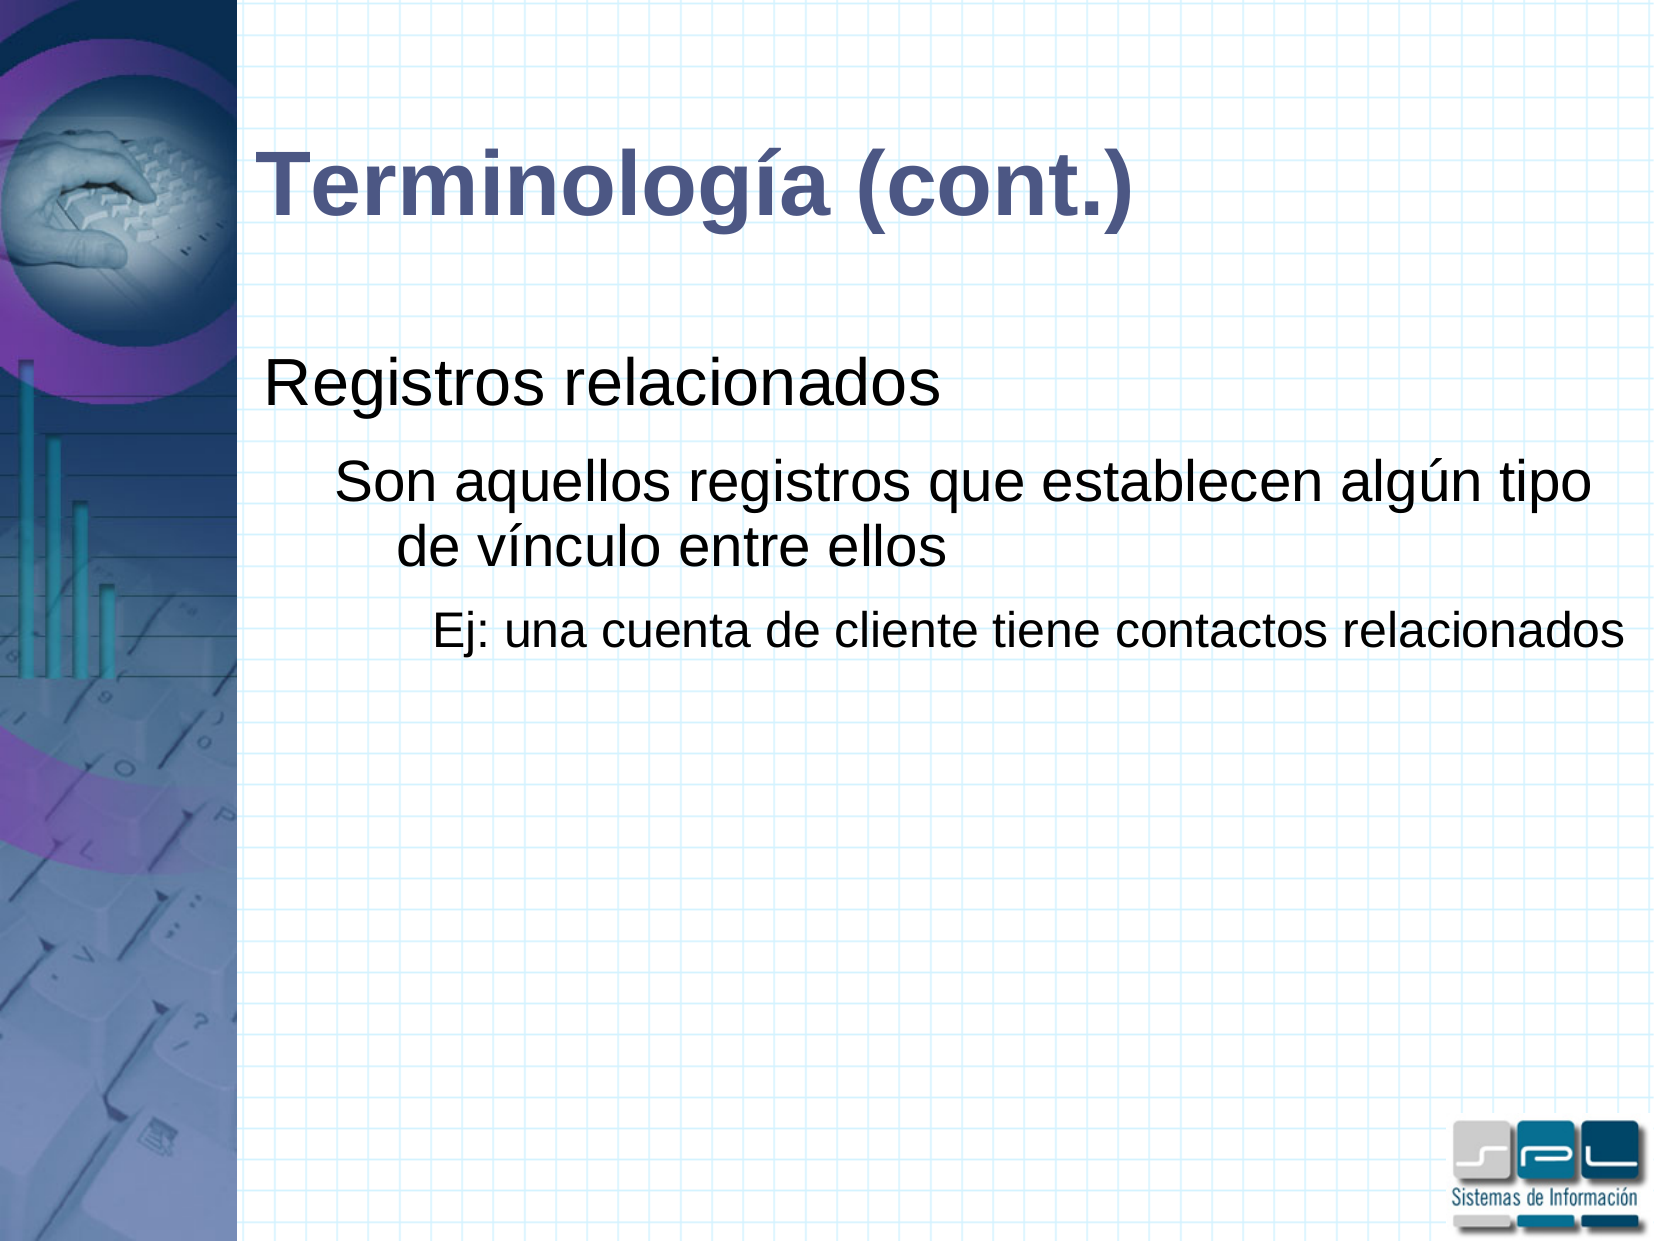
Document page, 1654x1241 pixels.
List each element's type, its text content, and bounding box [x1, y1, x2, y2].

picture [0, 0, 1654, 1241]
title Terminología (cont.) [254, 131, 1640, 235]
list Registros relacionados Son aquellos registros que establecen algún tipo de vínculo entre ellos Ej: una cuenta de cliente tiene contactos relacionados [254, 344, 1640, 1127]
